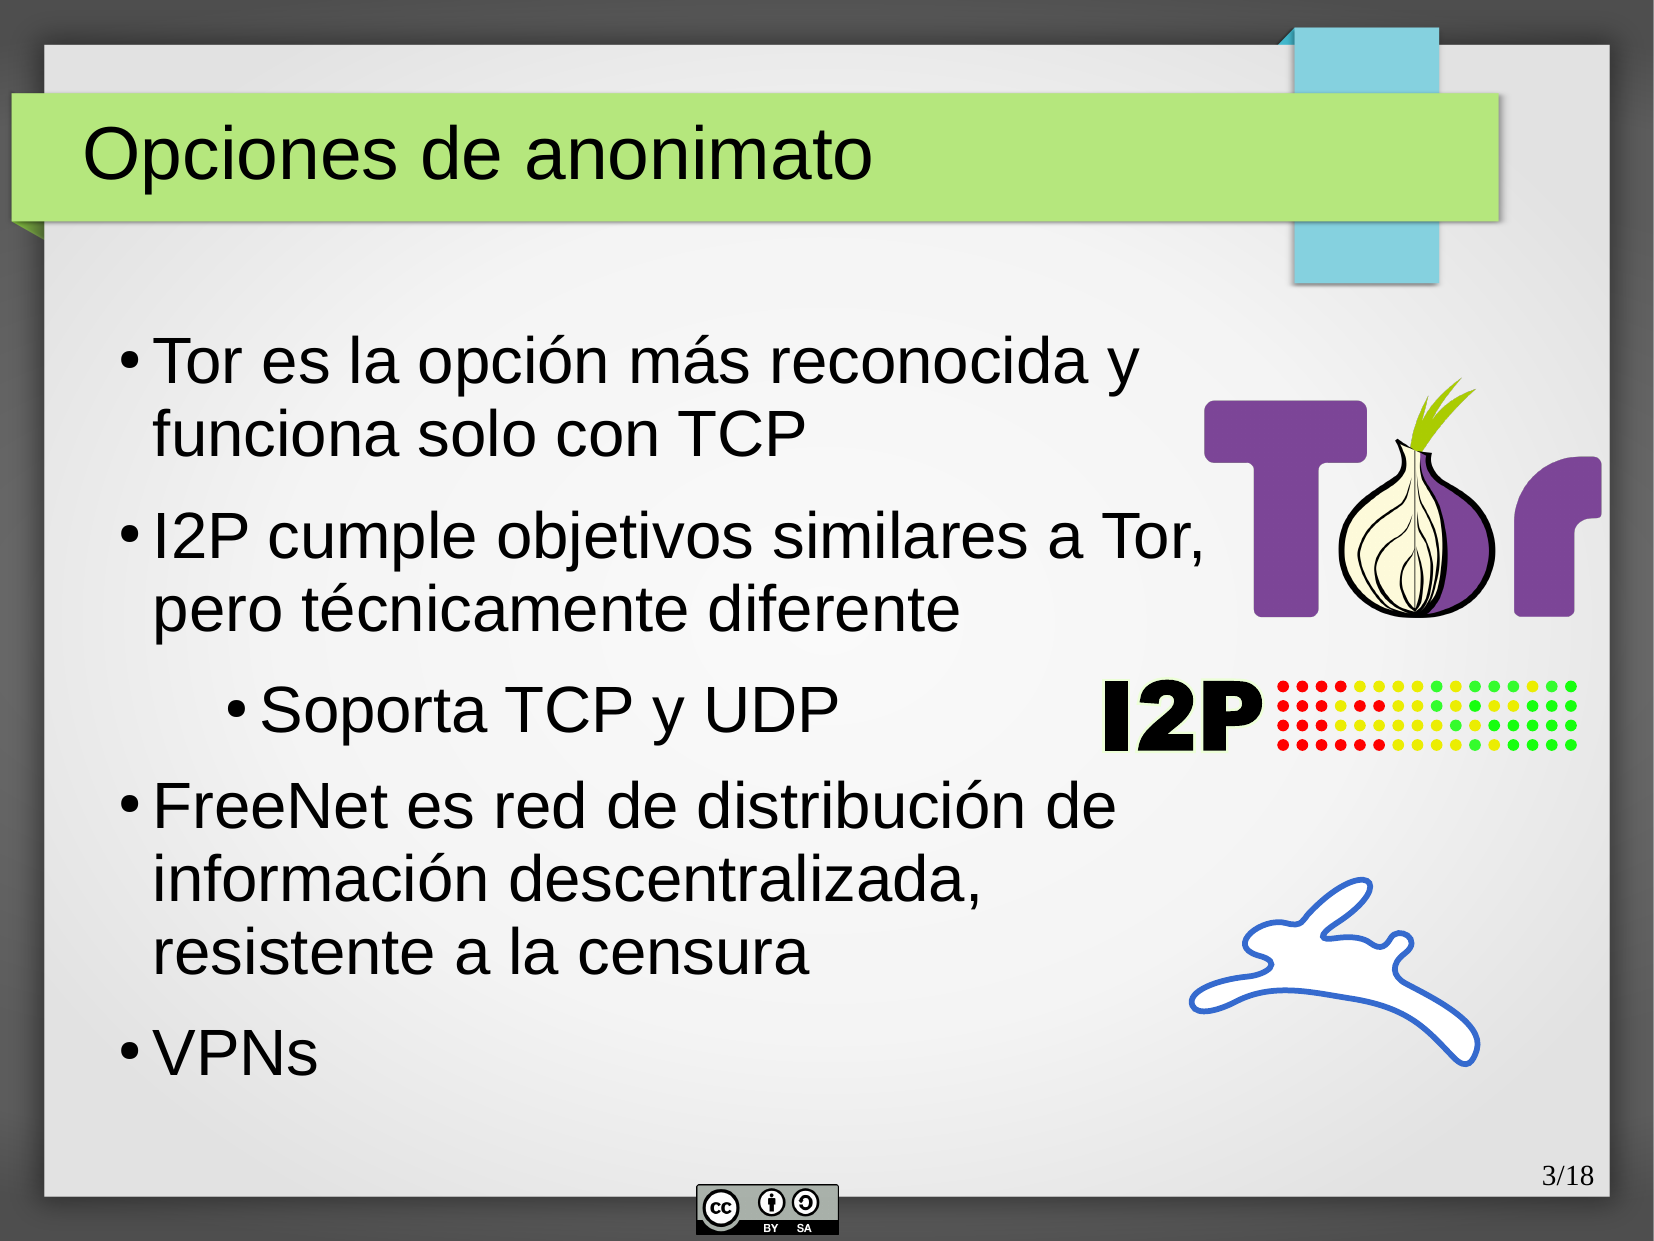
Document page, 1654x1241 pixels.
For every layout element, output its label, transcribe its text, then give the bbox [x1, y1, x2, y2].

title Opciones de anonimato [82, 69, 1489, 238]
picture [0, 0, 1654, 1241]
list Tor es la opción más reconocida y funciona solo con TCP I2P cumple objetivos similares a Tor, pero técnicamente diferente Soporta TCP y UDP FreeNet es red de distribución de información descentralizada, resistente a la censura VPNs [118, 324, 1241, 1093]
